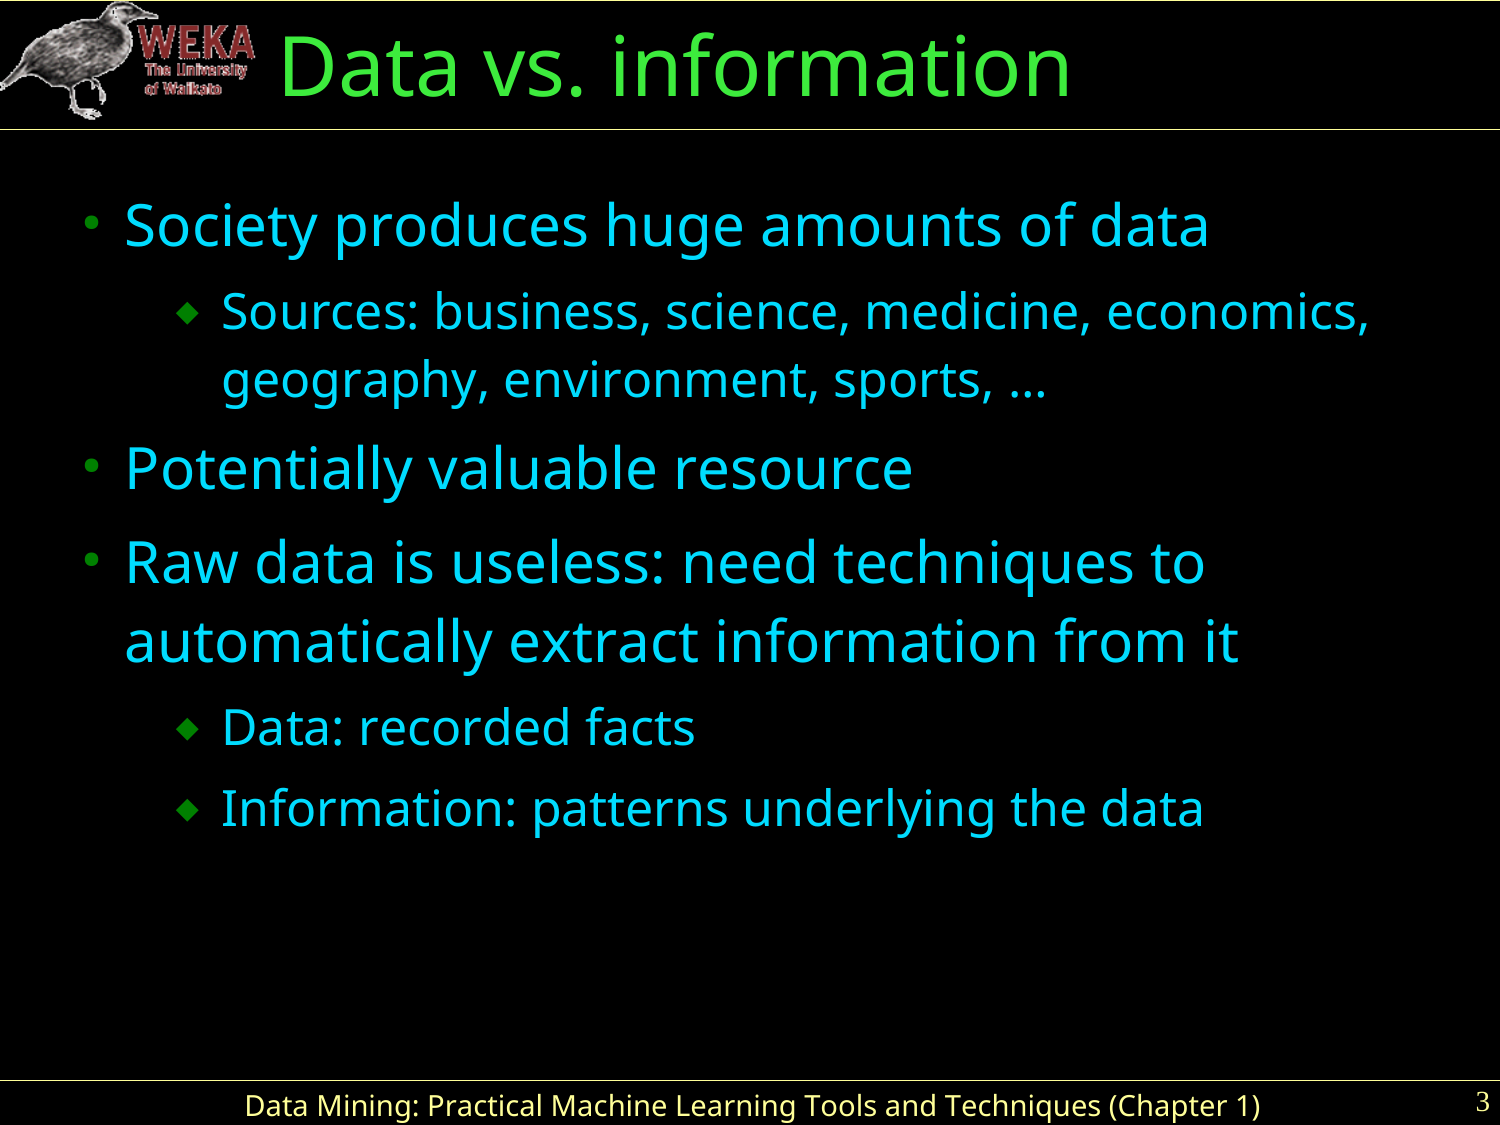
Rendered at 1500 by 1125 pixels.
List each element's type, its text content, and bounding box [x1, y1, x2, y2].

list Society produces huge amounts of data Sources: business, science, medicine, economics, geography, environment, sports, … Potentially valuable resource Raw data is useless: need techniques to automatically extract information from it Data: recorded facts Information: patterns underlying the data [67, 177, 1418, 1093]
picture [0, 1, 263, 129]
title Data vs. information [263, 0, 1500, 159]
